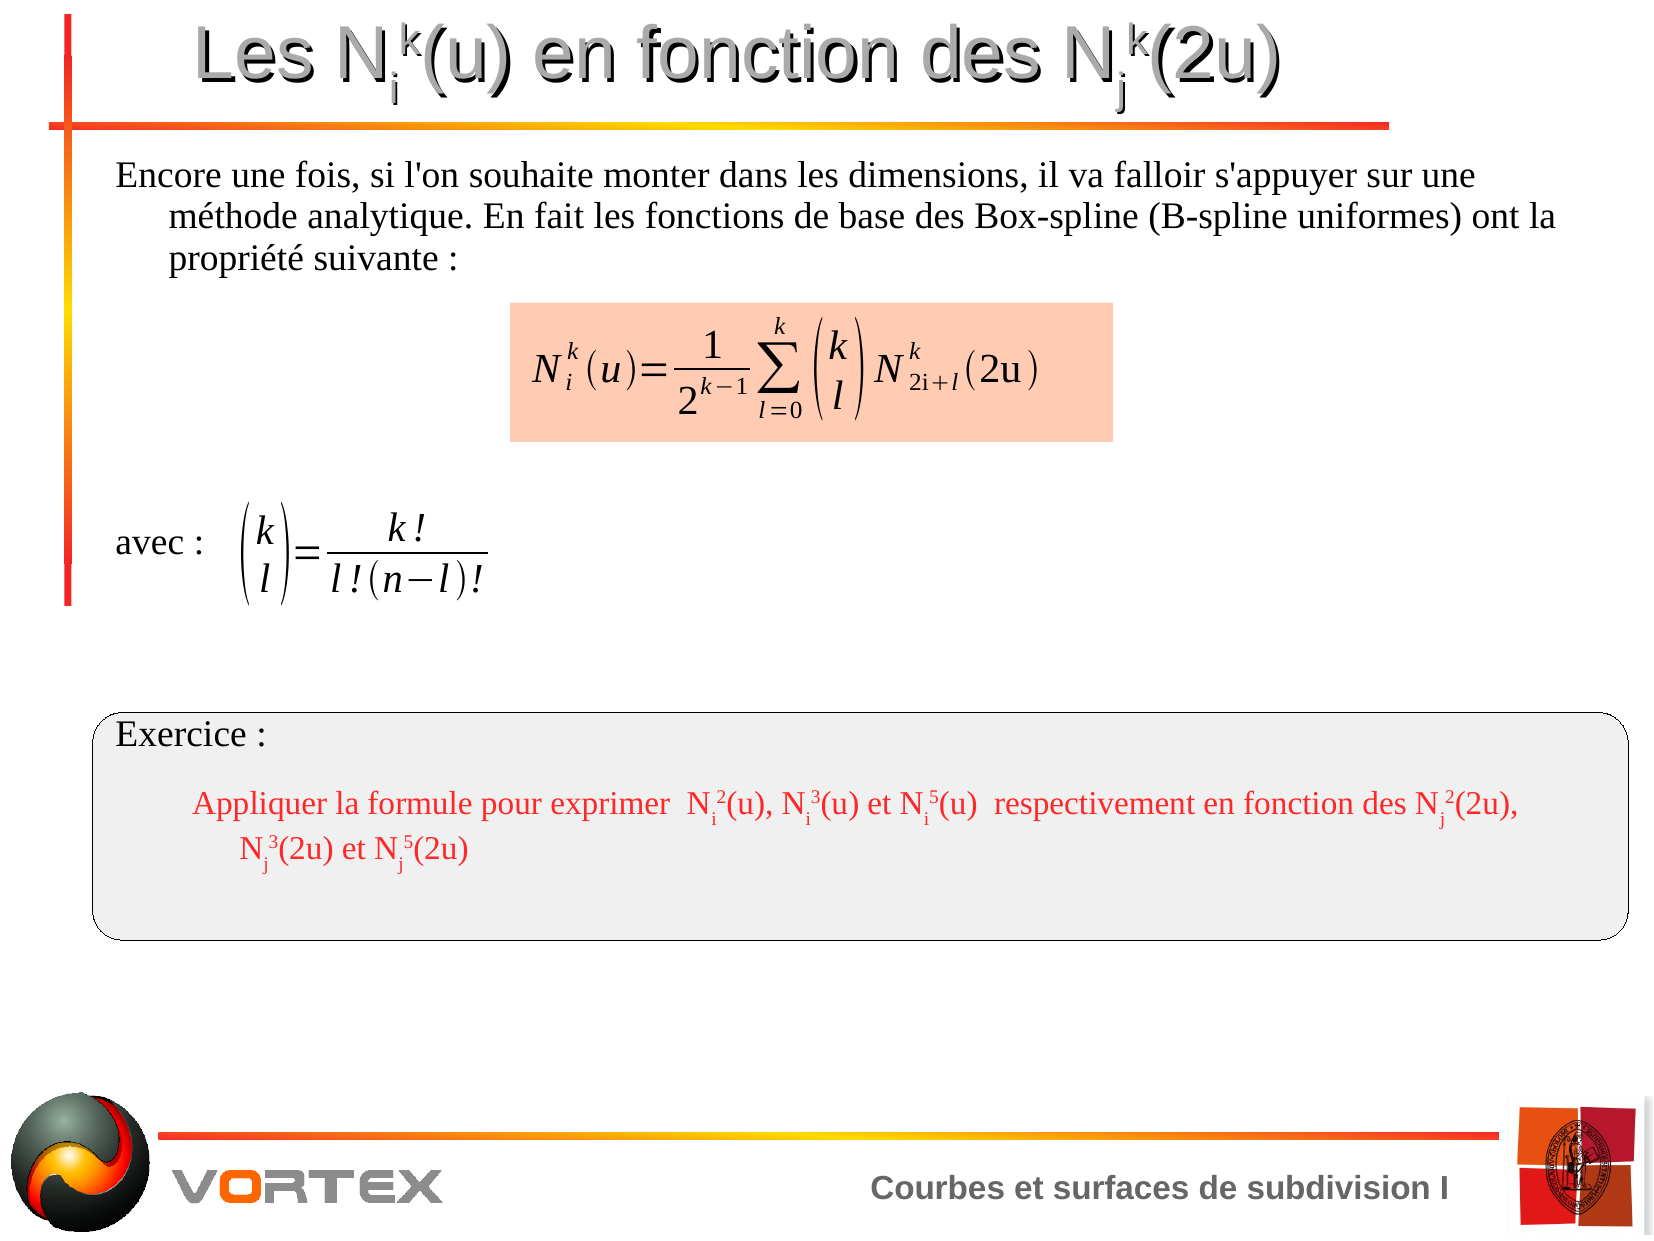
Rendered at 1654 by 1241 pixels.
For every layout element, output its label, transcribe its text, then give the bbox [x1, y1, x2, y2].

title Les Nik(u) en fonction des Njk(2u) [82, 4, 1392, 120]
text_box [1571, 712, 1629, 941]
chart [232, 498, 497, 608]
list Encore une fois, si l'on souhaite monter dans les dimensions, il va falloir s'appuyer sur une méthode analytique. En fait les fonctions de base des Box-spline (B-spline uniformes) ont la propriété suivante : avec : Exercice : Appliquer la formule pour exprimer Ni2(u), Ni3(u) et Ni5(u) respectivement en fonction des Nj2(2u), Nj3(2u) et Nj5(2u) [97, 153, 1571, 1109]
picture [11, 1092, 443, 1232]
chart [521, 311, 1046, 424]
text_box [92, 726, 97, 926]
picture [1505, 1096, 1653, 1235]
